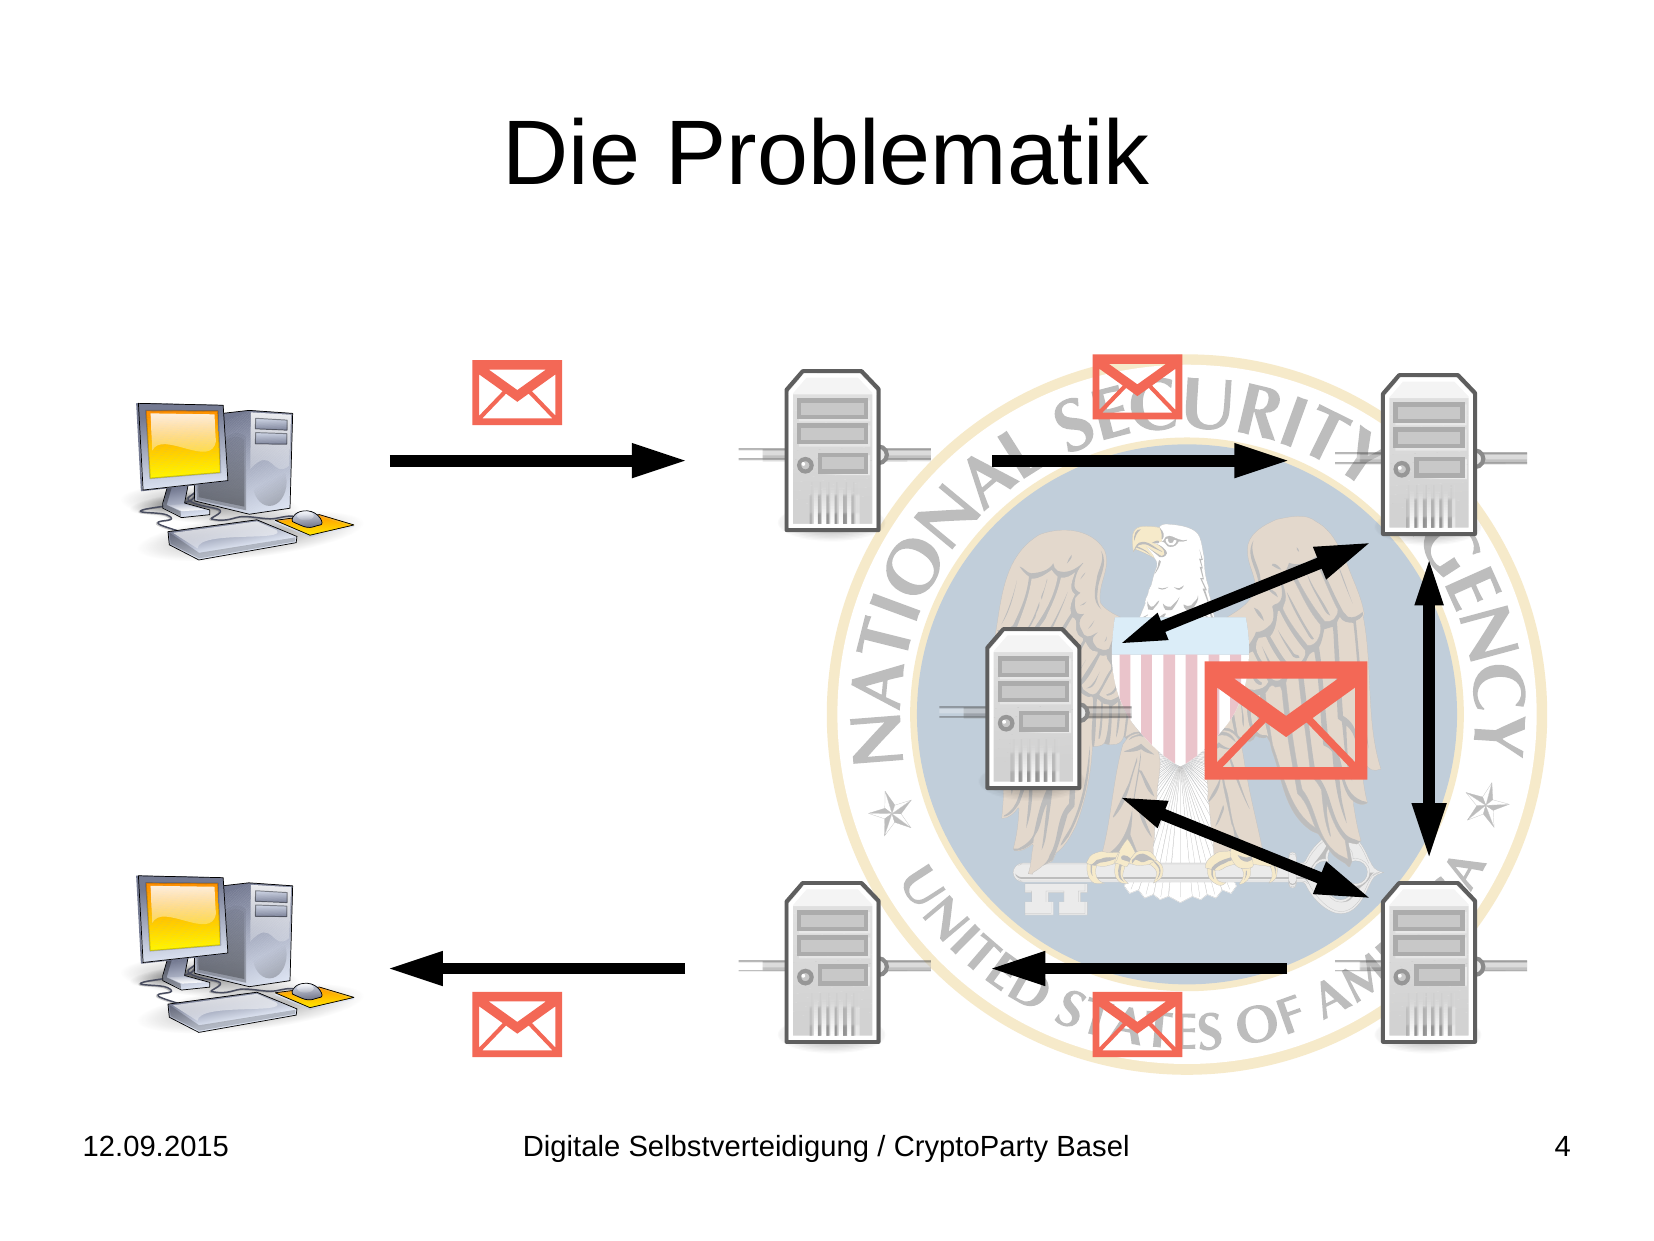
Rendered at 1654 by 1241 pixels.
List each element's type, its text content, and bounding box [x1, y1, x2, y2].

title Die Problematik [82, 49, 1571, 257]
picture [732, 350, 1548, 1075]
picture [118, 826, 367, 1075]
picture [118, 354, 367, 603]
picture [472, 360, 563, 426]
picture [472, 991, 563, 1058]
